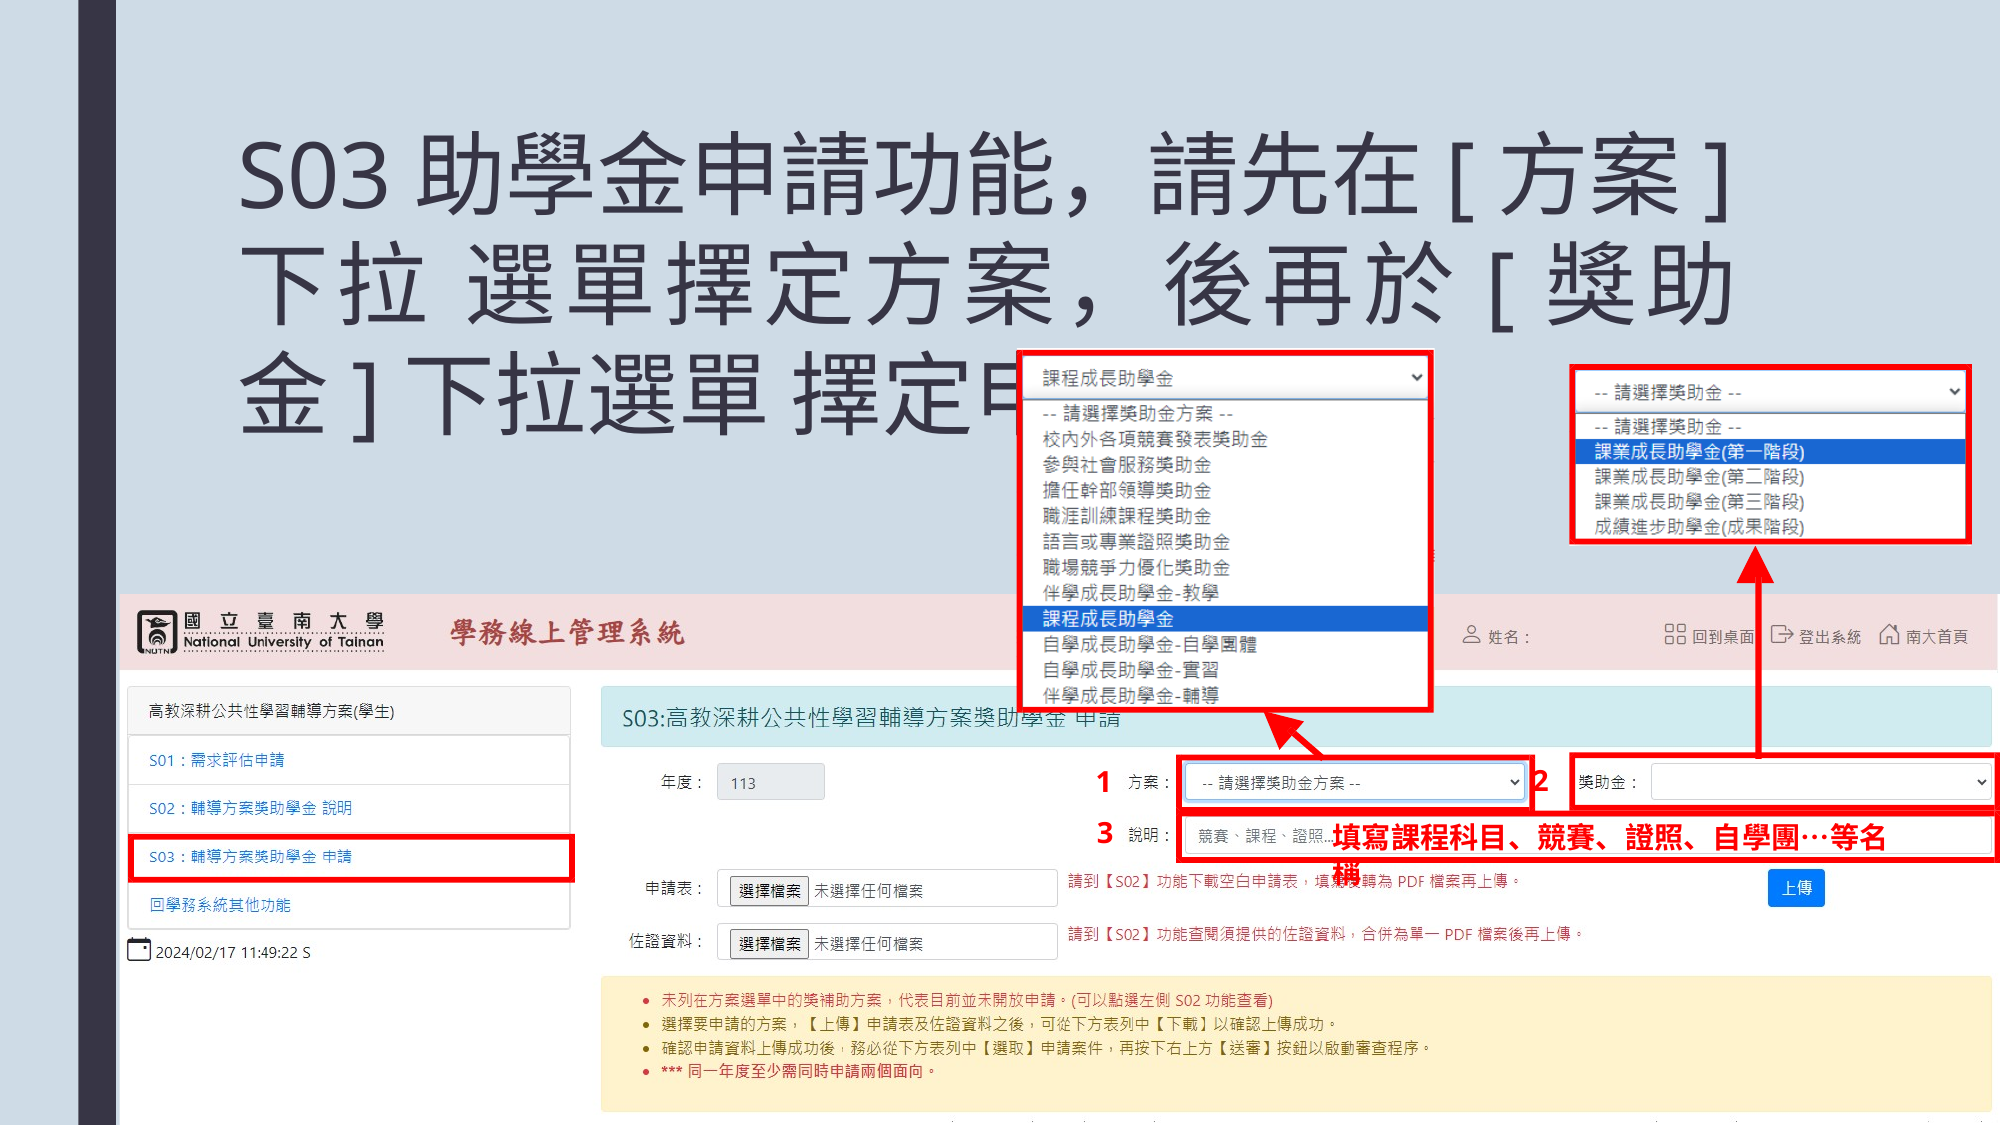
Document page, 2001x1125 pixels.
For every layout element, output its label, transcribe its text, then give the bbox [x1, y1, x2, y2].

text_box 1 3 [1093, 745, 1117, 852]
title S03助學金申請功能，請先在[方案]下拉 選單擇定方案，後再於[獎助金]下拉選單 擇定申請項目。 [235, 115, 1853, 450]
text_box [120, 349, 2000, 1125]
text_box 2 填寫課程科目、競賽、證照、自學團…等名稱 [1330, 759, 1915, 857]
